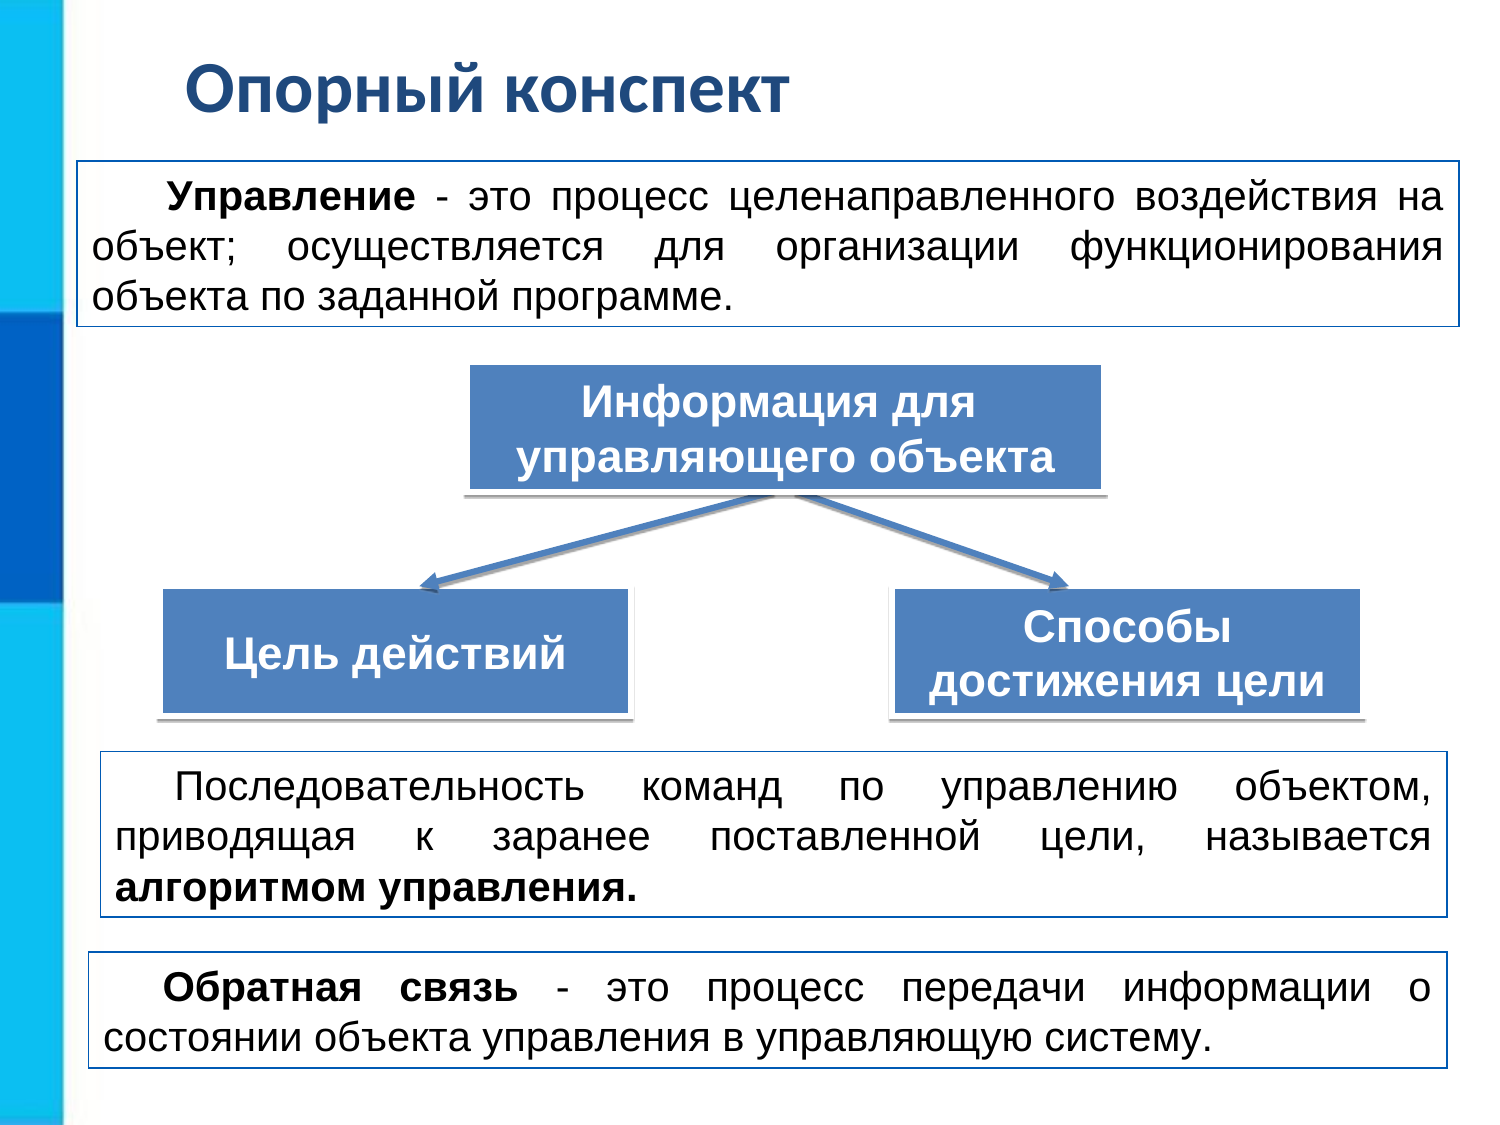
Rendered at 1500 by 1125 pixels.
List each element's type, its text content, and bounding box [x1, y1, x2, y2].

text_box Обратная связь - это процесс передачи информации о состоянии объекта управления в управляющую систему. [88, 952, 1447, 1068]
text_box Цель действий [159, 586, 632, 717]
text_box Управление - это процесс целенаправленного воздействия на объект; осуществляется для организации функционирования объекта по заданной программе. [76, 160, 1459, 327]
text_box Информация для управляющего объекта [466, 361, 1105, 492]
picture [0, 0, 1500, 1125]
text_box Способы достижения цели [891, 586, 1364, 717]
text_box Опорный конспект [171, 30, 1425, 135]
text_box Последовательность команд по управлению объектом, приводящая к заранее поставленной цели, называется алгоритмом управления. [100, 751, 1447, 918]
